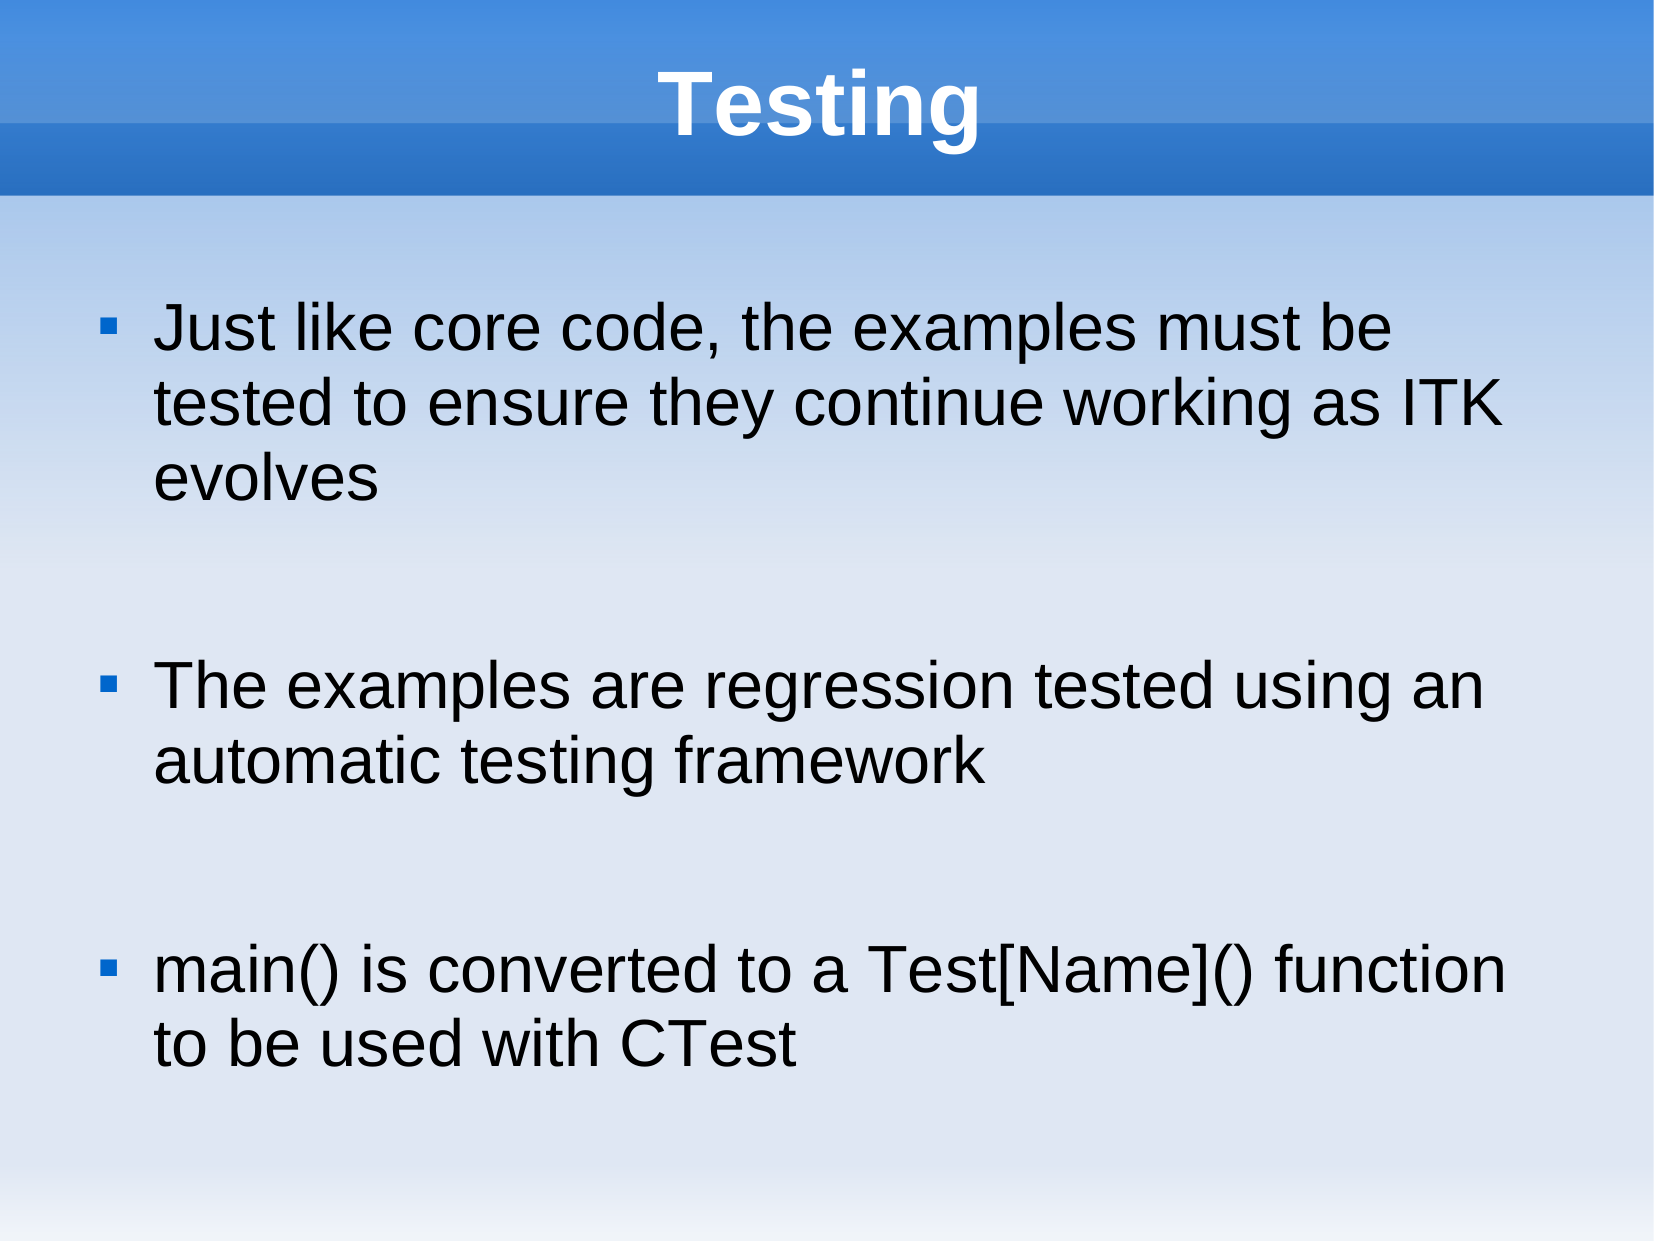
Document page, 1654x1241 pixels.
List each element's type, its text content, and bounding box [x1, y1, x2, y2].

list Just like core code, the examples must be tested to ensure they continue working as ITK evolves The examples are regression tested using an automatic testing framework main() is converted to a Test[Name]() function to be used with CTest [82, 290, 1571, 1094]
picture [0, 0, 1654, 1241]
title Testing [76, 7, 1565, 200]
